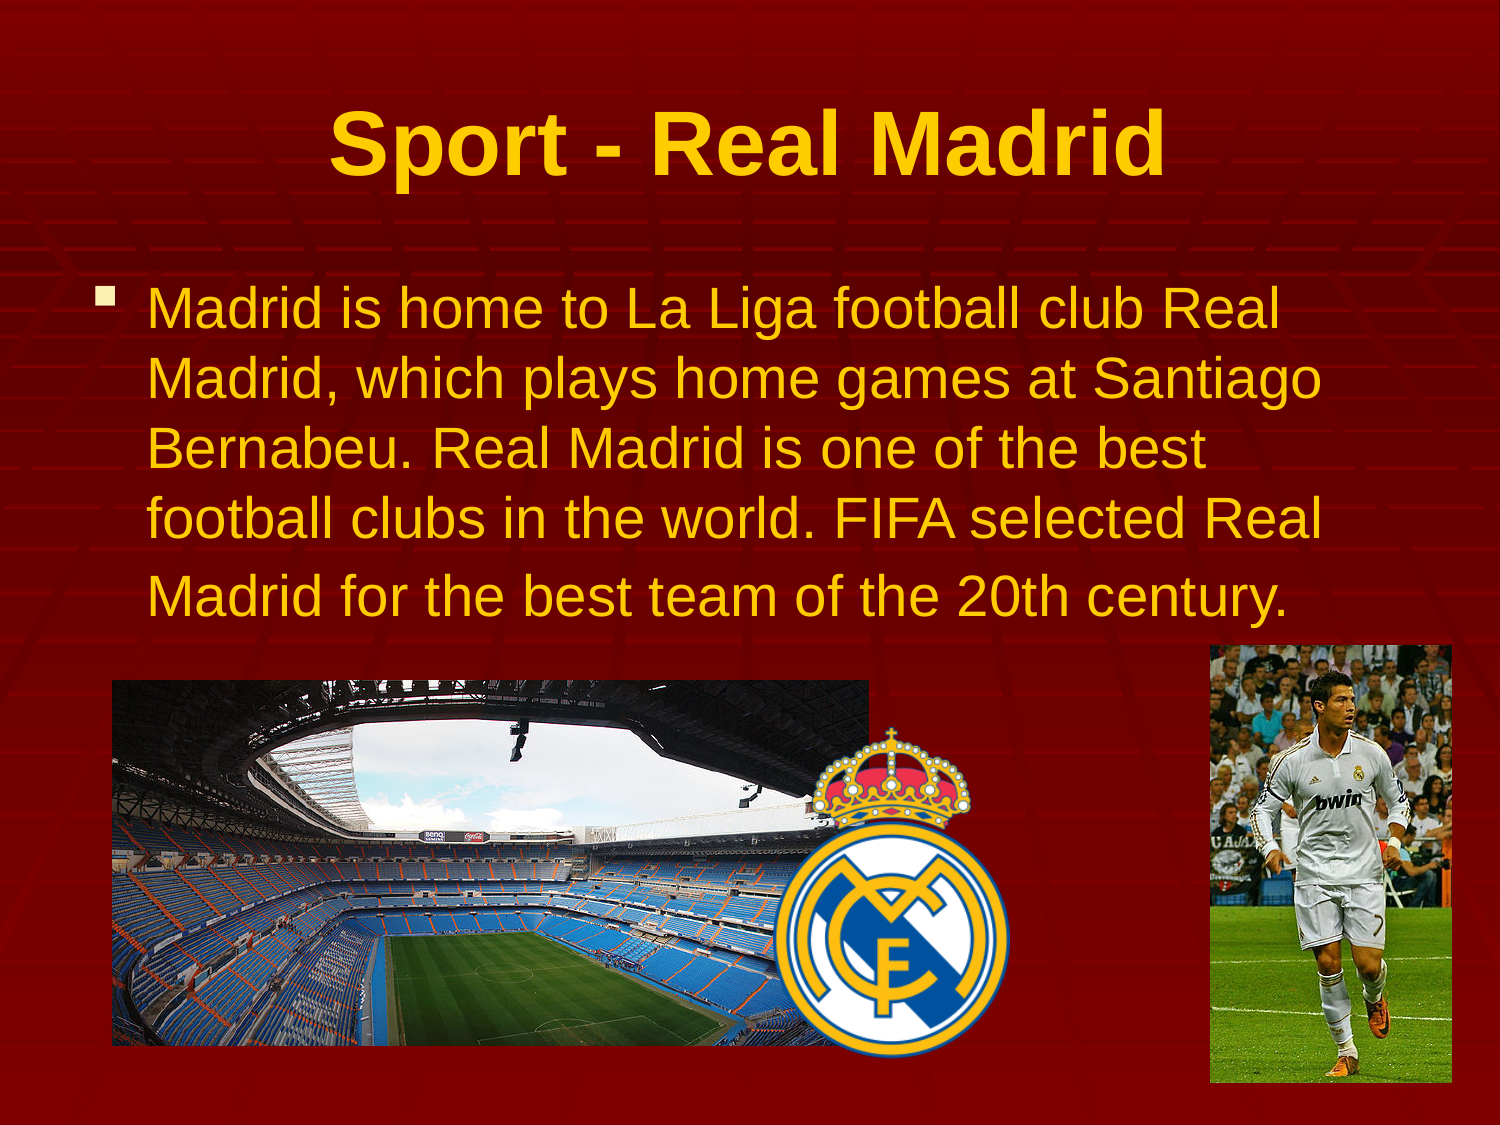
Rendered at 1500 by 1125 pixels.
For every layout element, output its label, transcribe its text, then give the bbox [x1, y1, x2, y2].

picture [112, 680, 1010, 1059]
list Madrid is home to La Liga football club Real Madrid, which plays home games at Santiago Bernabeu. Real Madrid is one of the best football clubs in the world. FIFA selected Real Madrid for the best team of the 20th century. [74, 262, 1425, 1000]
picture [1210, 645, 1452, 1083]
title Sport - Real Madrid [74, 44, 1425, 233]
